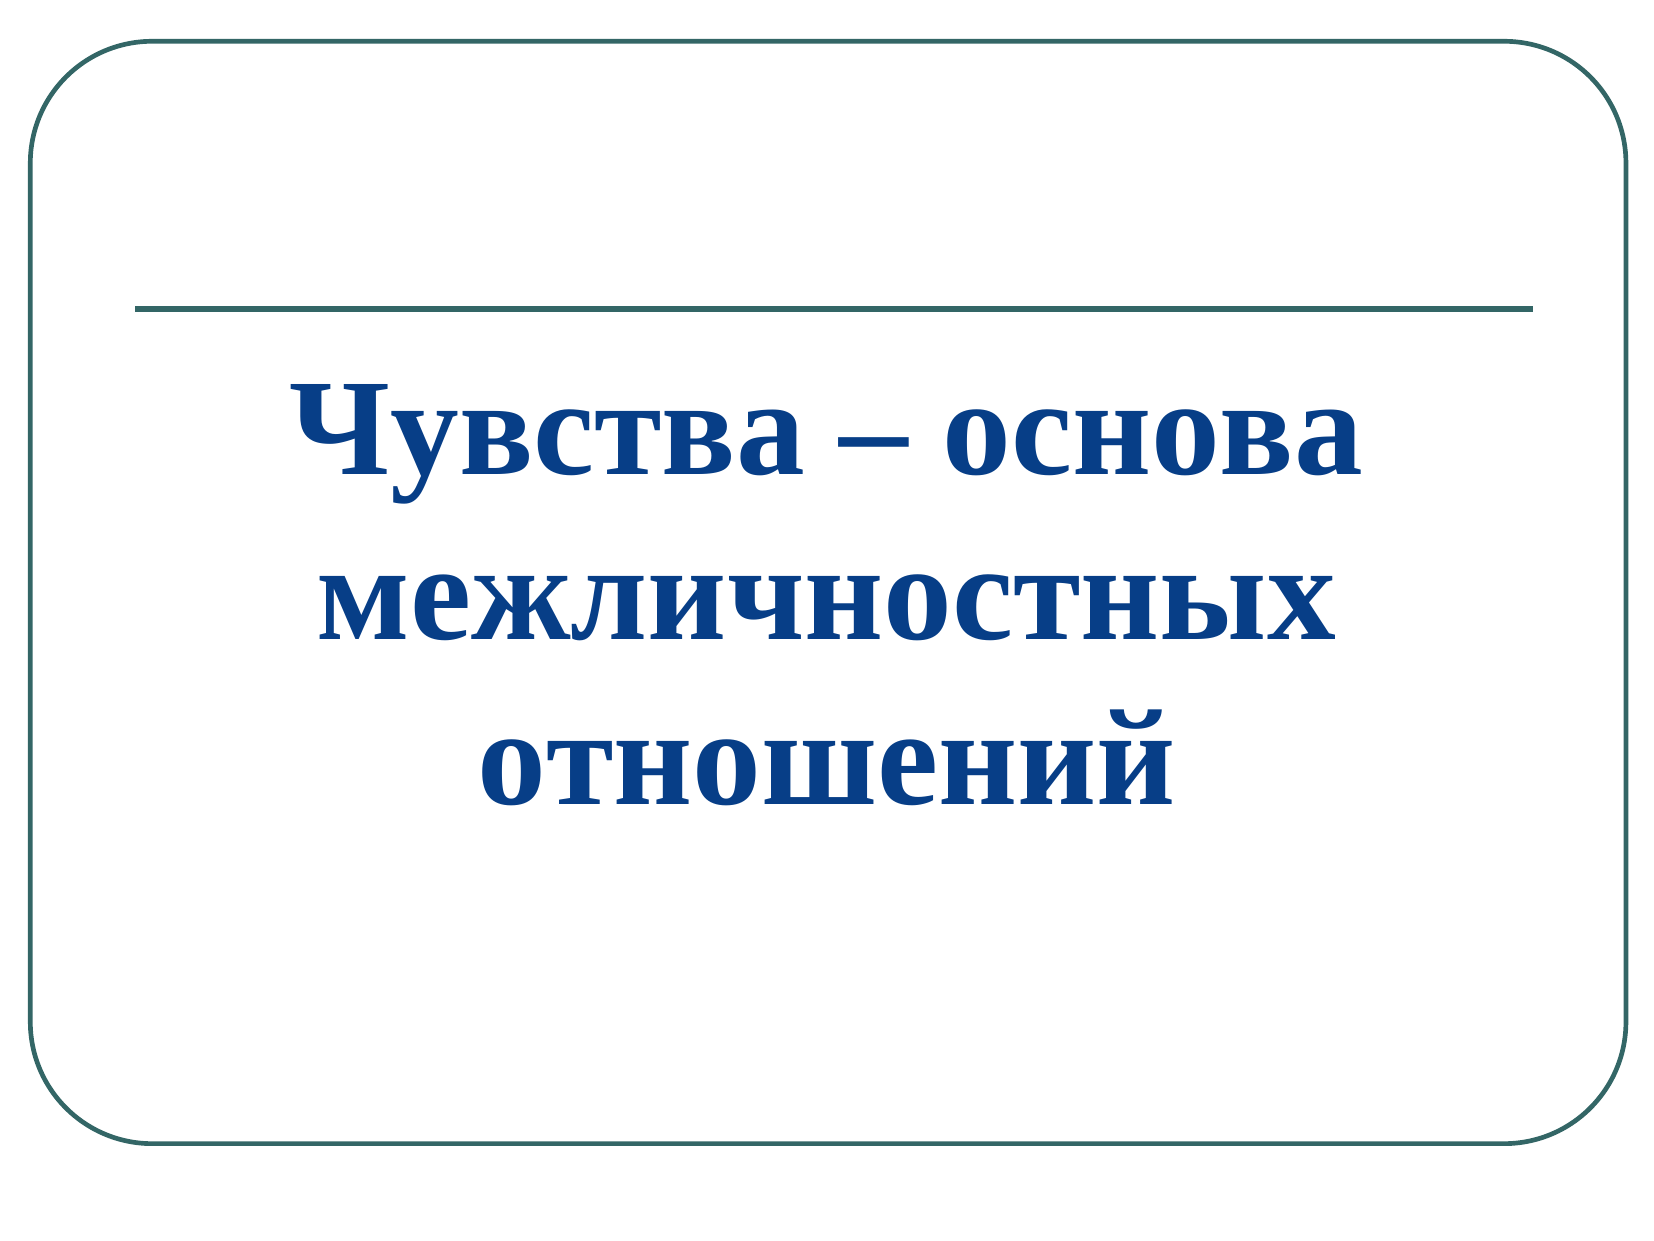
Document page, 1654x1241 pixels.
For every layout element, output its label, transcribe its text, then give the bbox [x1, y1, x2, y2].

subtitle Чувства – основа межличностных отношений [82, 61, 1571, 1108]
